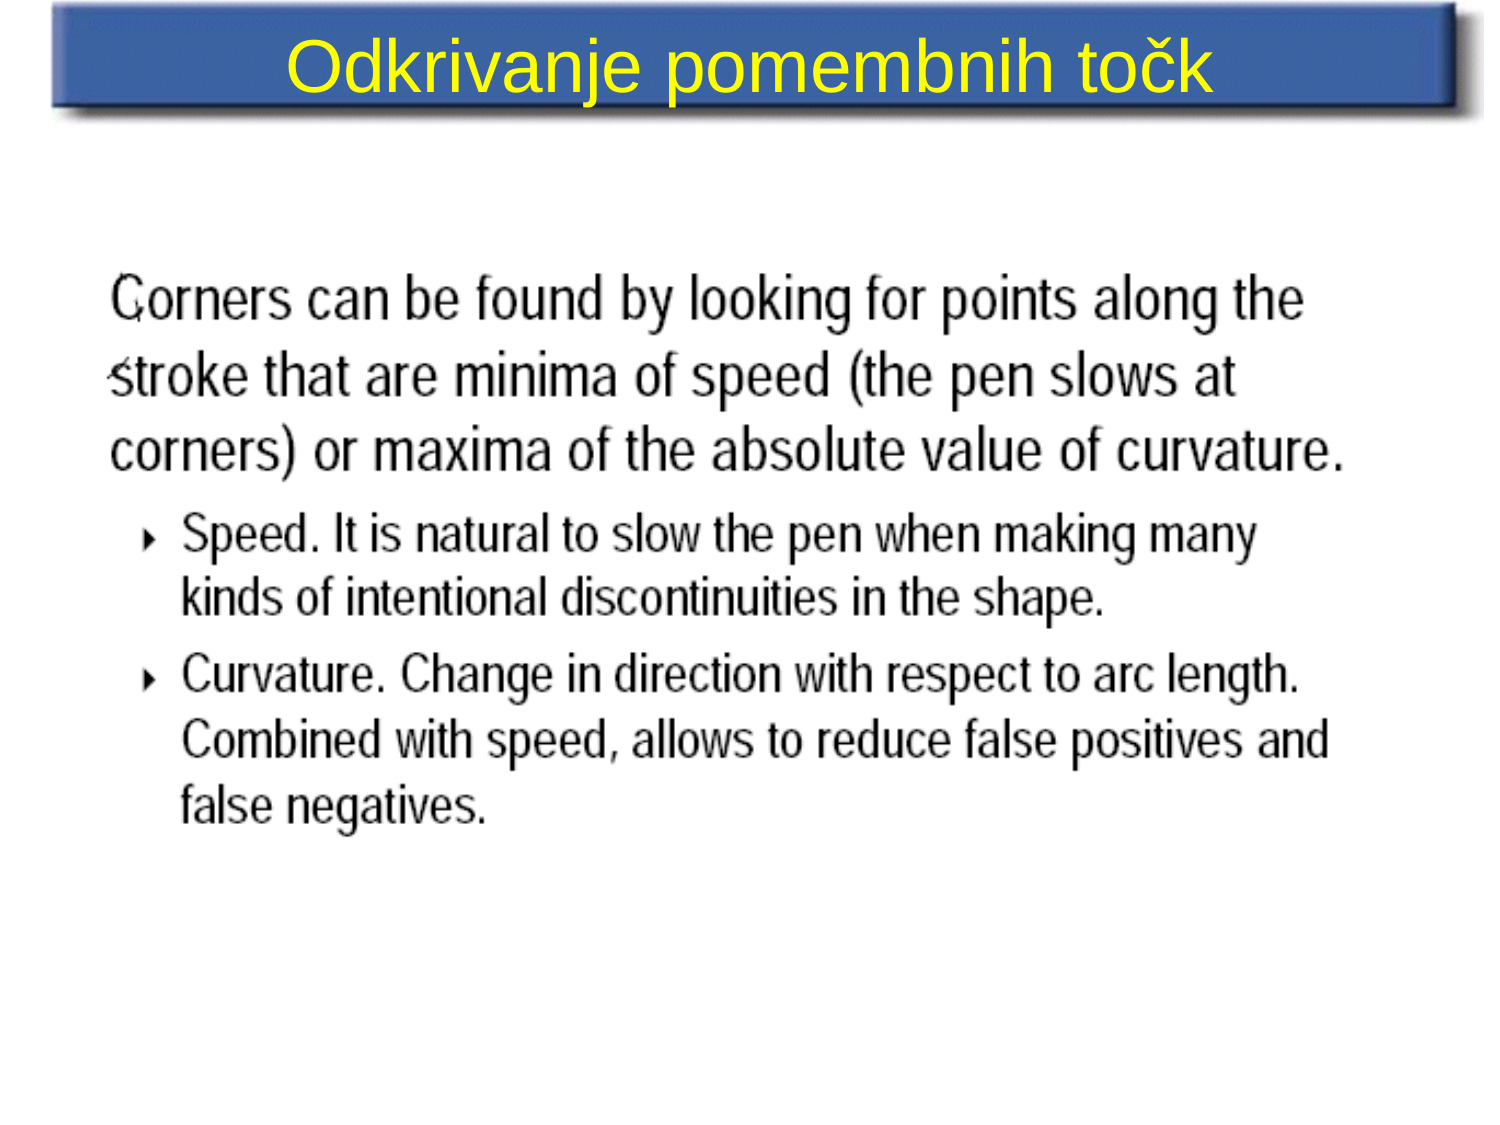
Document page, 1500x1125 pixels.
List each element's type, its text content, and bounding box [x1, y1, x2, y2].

picture [88, 261, 1424, 870]
picture [50, 0, 1484, 127]
title Odkrivanje pomembnih točk [75, 0, 1426, 126]
